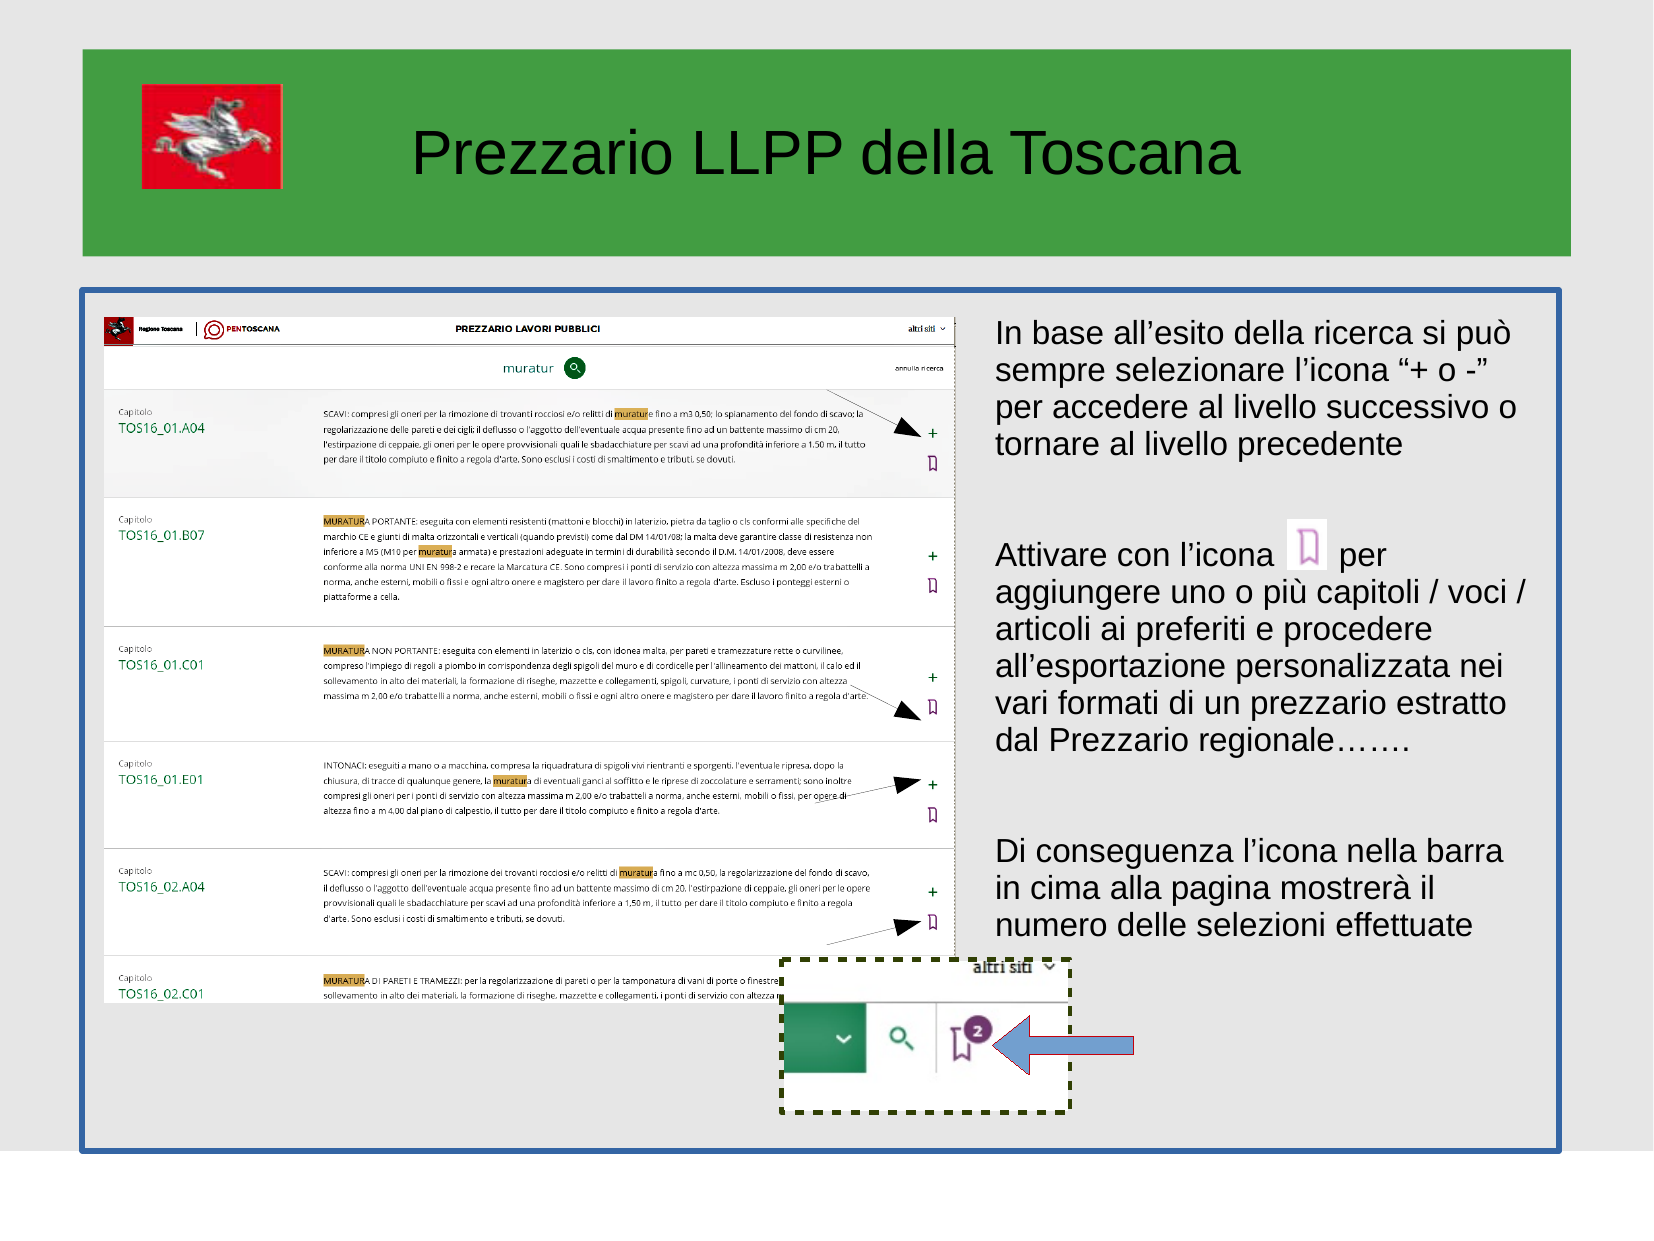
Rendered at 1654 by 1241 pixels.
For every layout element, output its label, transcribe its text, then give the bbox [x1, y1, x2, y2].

picture [104, 317, 1068, 1111]
text_box In base all’esito della ricerca si può sempre selezionare l’icona “+ o -” per accedere al livello successivo o tornare al livello precedente Attivare con l’icona per aggiungere uno o più capitoli / voci / articoli ai preferiti e procedere all’esportazione personalizzata nei vari formati di un prezzario estratto dal Prezzario regionale……. Di conseguenza l’icona nella barra in cima alla pagina mostrerà il numero delle selezioni effettuate [980, 307, 1548, 1123]
title Prezzario LLPP della Toscana [82, 49, 1571, 257]
subtitle [82, 290, 1560, 1151]
picture [1287, 519, 1327, 570]
text_box [992, 1015, 1134, 1075]
picture [141, 84, 283, 189]
